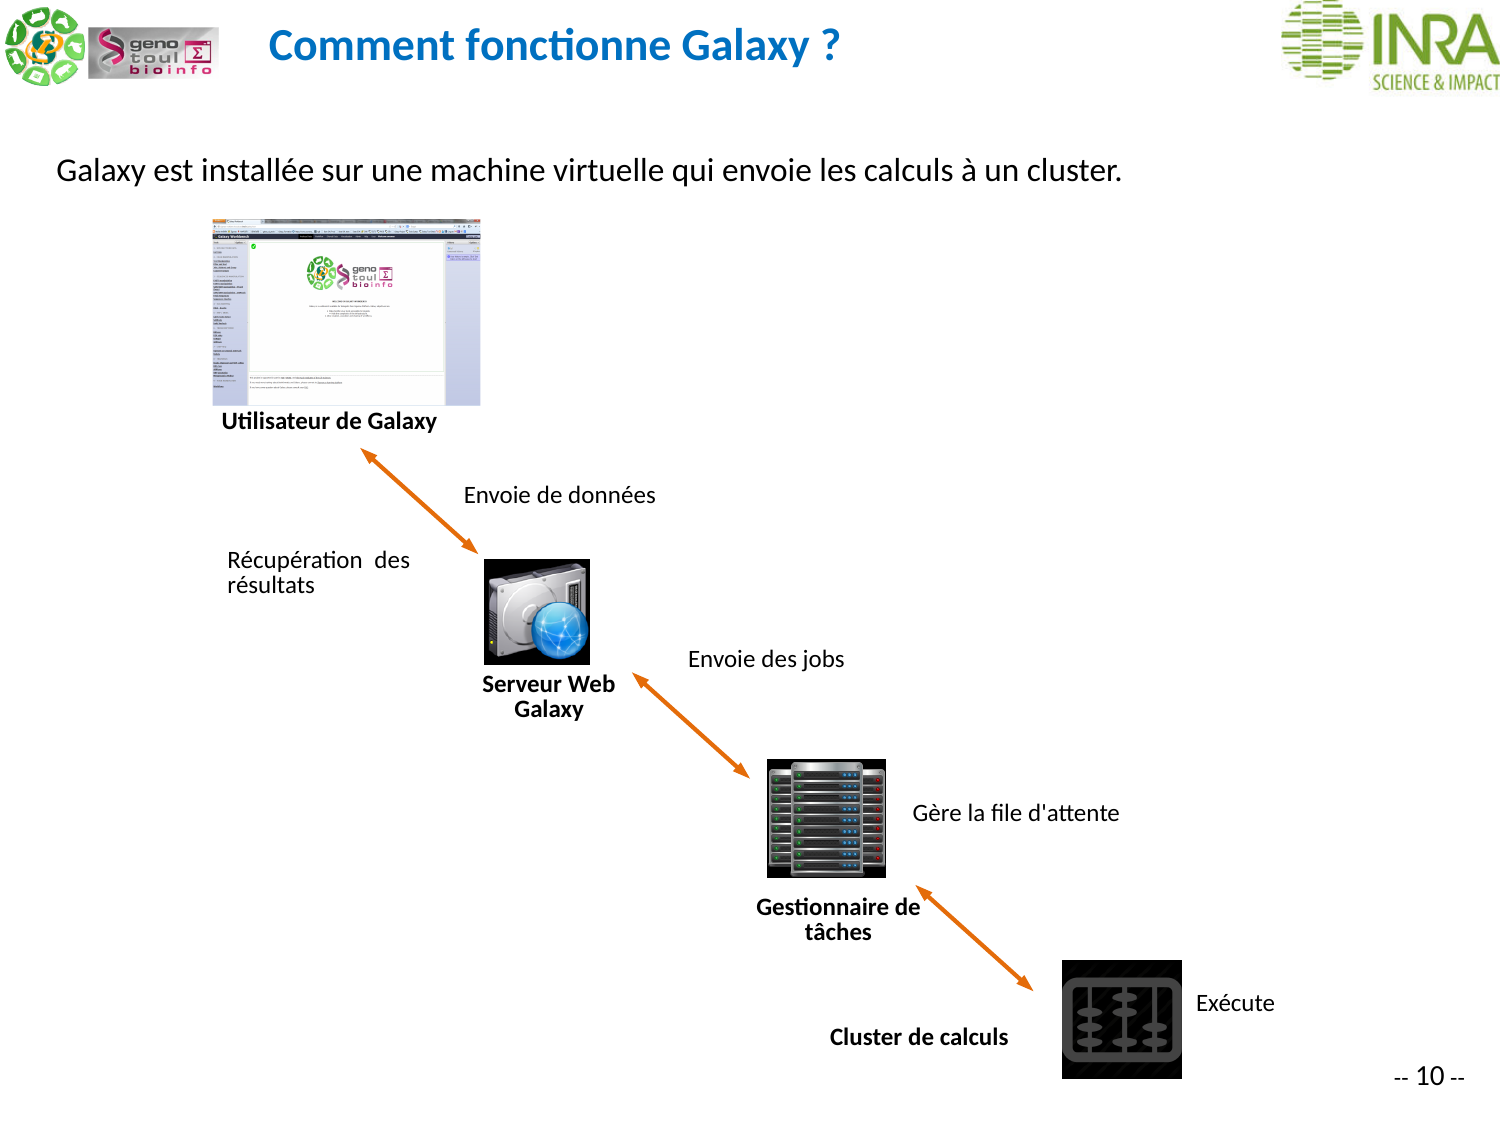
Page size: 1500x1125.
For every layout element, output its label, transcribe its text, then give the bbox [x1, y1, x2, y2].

text_box Comment fonctionne Galaxy ? [253, 19, 1270, 91]
text_box Exécute [1181, 985, 1335, 1025]
picture [767, 759, 886, 878]
picture [484, 559, 590, 665]
text_box Récupération des résultats [213, 543, 443, 608]
text_box Envoie de données [449, 478, 685, 518]
text_box Utilisateur de Galaxy [207, 404, 526, 444]
text_box Cluster de calculs [815, 1019, 1087, 1059]
text_box Gère la file d'attente [898, 795, 1217, 835]
text_box Galaxy est installée sur une machine virtuelle qui envoie les calculs à un cluster. [41, 149, 1246, 197]
text_box Serveur Web Galaxy [413, 666, 685, 732]
picture [212, 219, 481, 406]
text_box Gestionnaire de tâches [732, 889, 945, 954]
picture [1062, 960, 1182, 1079]
text_box Envoie des jobs [673, 641, 909, 681]
